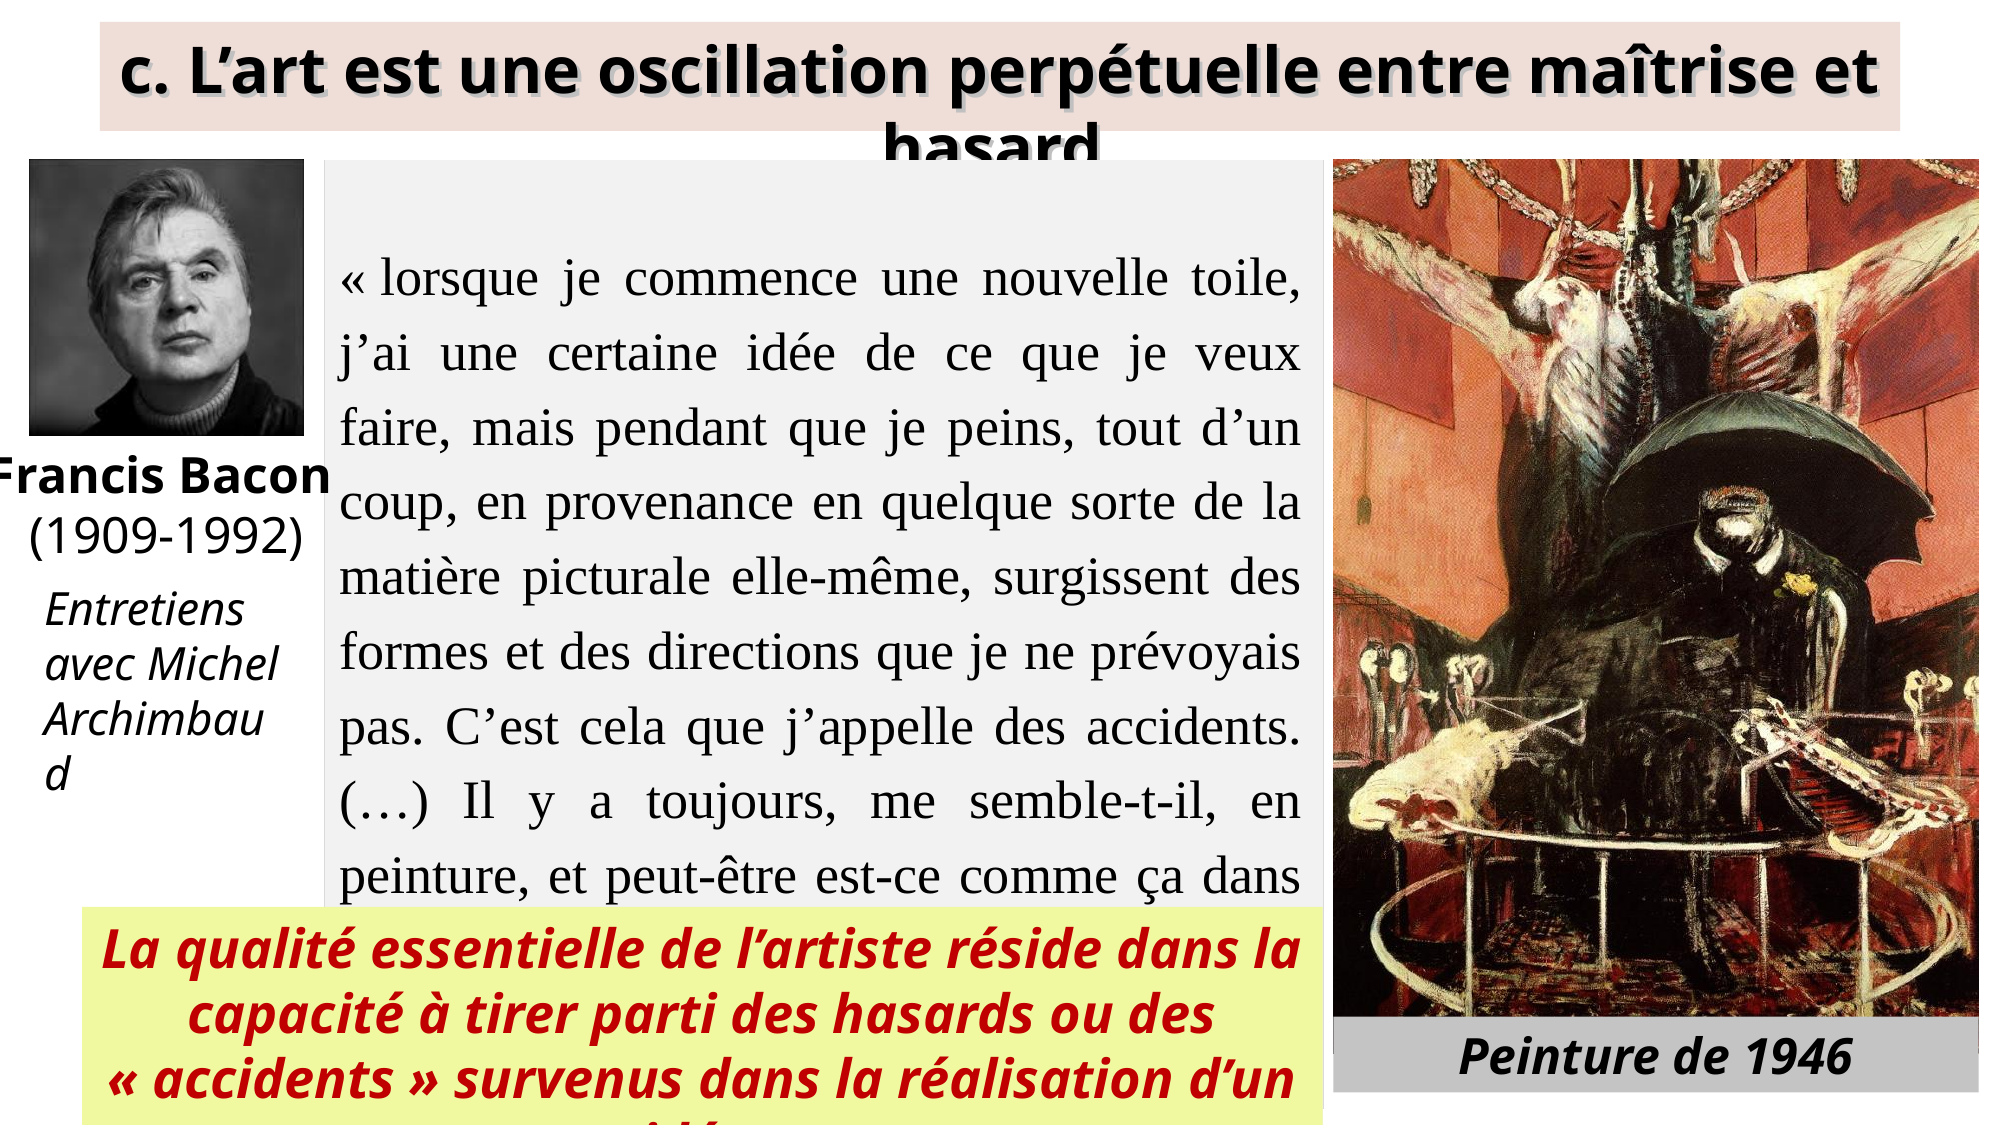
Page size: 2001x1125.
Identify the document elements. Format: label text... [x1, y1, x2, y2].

text_box Peinture de 1946 [1333, 1016, 1979, 1093]
picture [1333, 159, 1979, 1016]
text_box « lorsque je commence une nouvelle toile, j’ai une certaine idée de ce que je veux faire, mais pendant que je peins, tout d’un coup, en provenance en quelque sorte de la matière picturale elle-même, surgissent des formes et des directions que je ne prévoyais pas. C’est cela que j’appelle des accidents. (…) Il y a toujours, me semble-t-il, en peinture, et peut-être est-ce comme ça dans les autres arts, une part de maîtrise et une part de surprise » [325, 160, 1323, 906]
text_box c. L’art est une oscillation perpétuelle entre maîtrise et hasard [99, 21, 1901, 131]
text_box La qualité essentielle de l’artiste réside dans la capacité à tirer parti des hasards ou des « accidents » survenus dans la réalisation d’un idée. [82, 906, 1323, 1119]
picture [29, 159, 304, 435]
text_box Francis Bacon (1909-1992) [0, 435, 427, 573]
text_box Entretiens avec Michel Archimbaud [29, 572, 304, 754]
